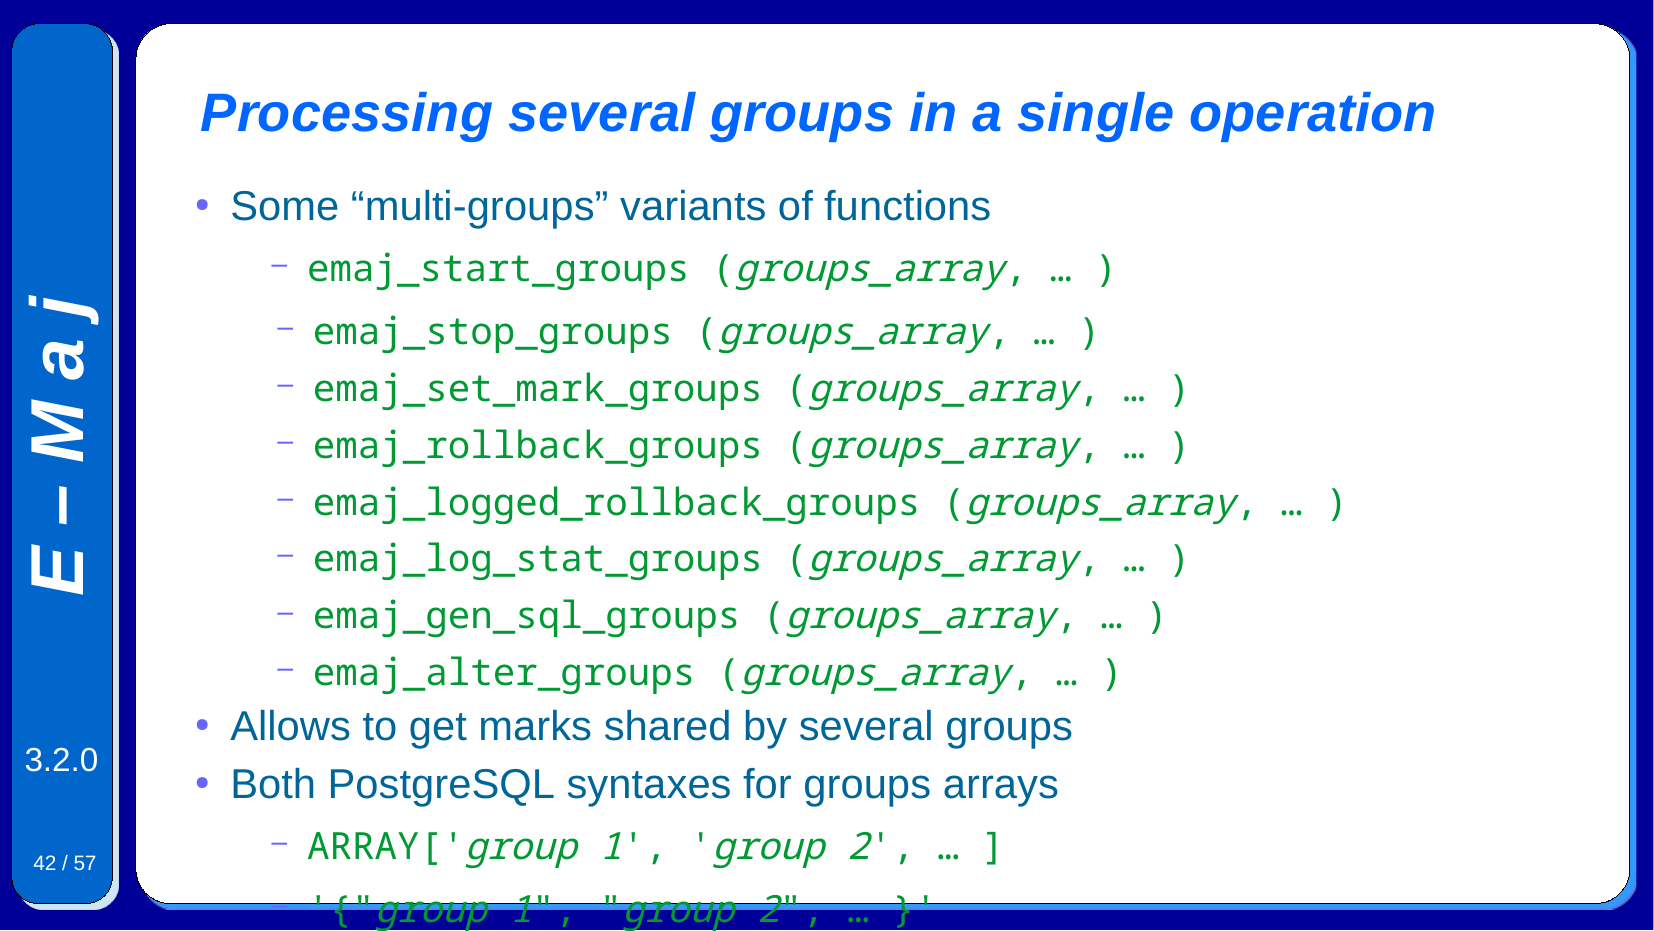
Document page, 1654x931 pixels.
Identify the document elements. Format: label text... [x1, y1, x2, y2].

list Some “multi-groups” variants of functions emaj_start_groups (groups_array, … ) emaj_stop_groups (groups_array, … ) emaj_set_mark_groups (groups_array, … ) emaj_rollback_groups (groups_array, … ) emaj_logged_rollback_groups (groups_array, … ) emaj_log_stat_groups (groups_array, … ) emaj_gen_sql_groups (groups_array, … ) emaj_alter_groups (groups_array, … ) Allows to get marks shared by several groups Both PostgreSQL syntaxes for groups arrays ARRAY['group 1', 'group 2', … ] '{"group 1", "group 2", … }' [177, 183, 1587, 859]
title Processing several groups in a single operation [200, 34, 1575, 183]
